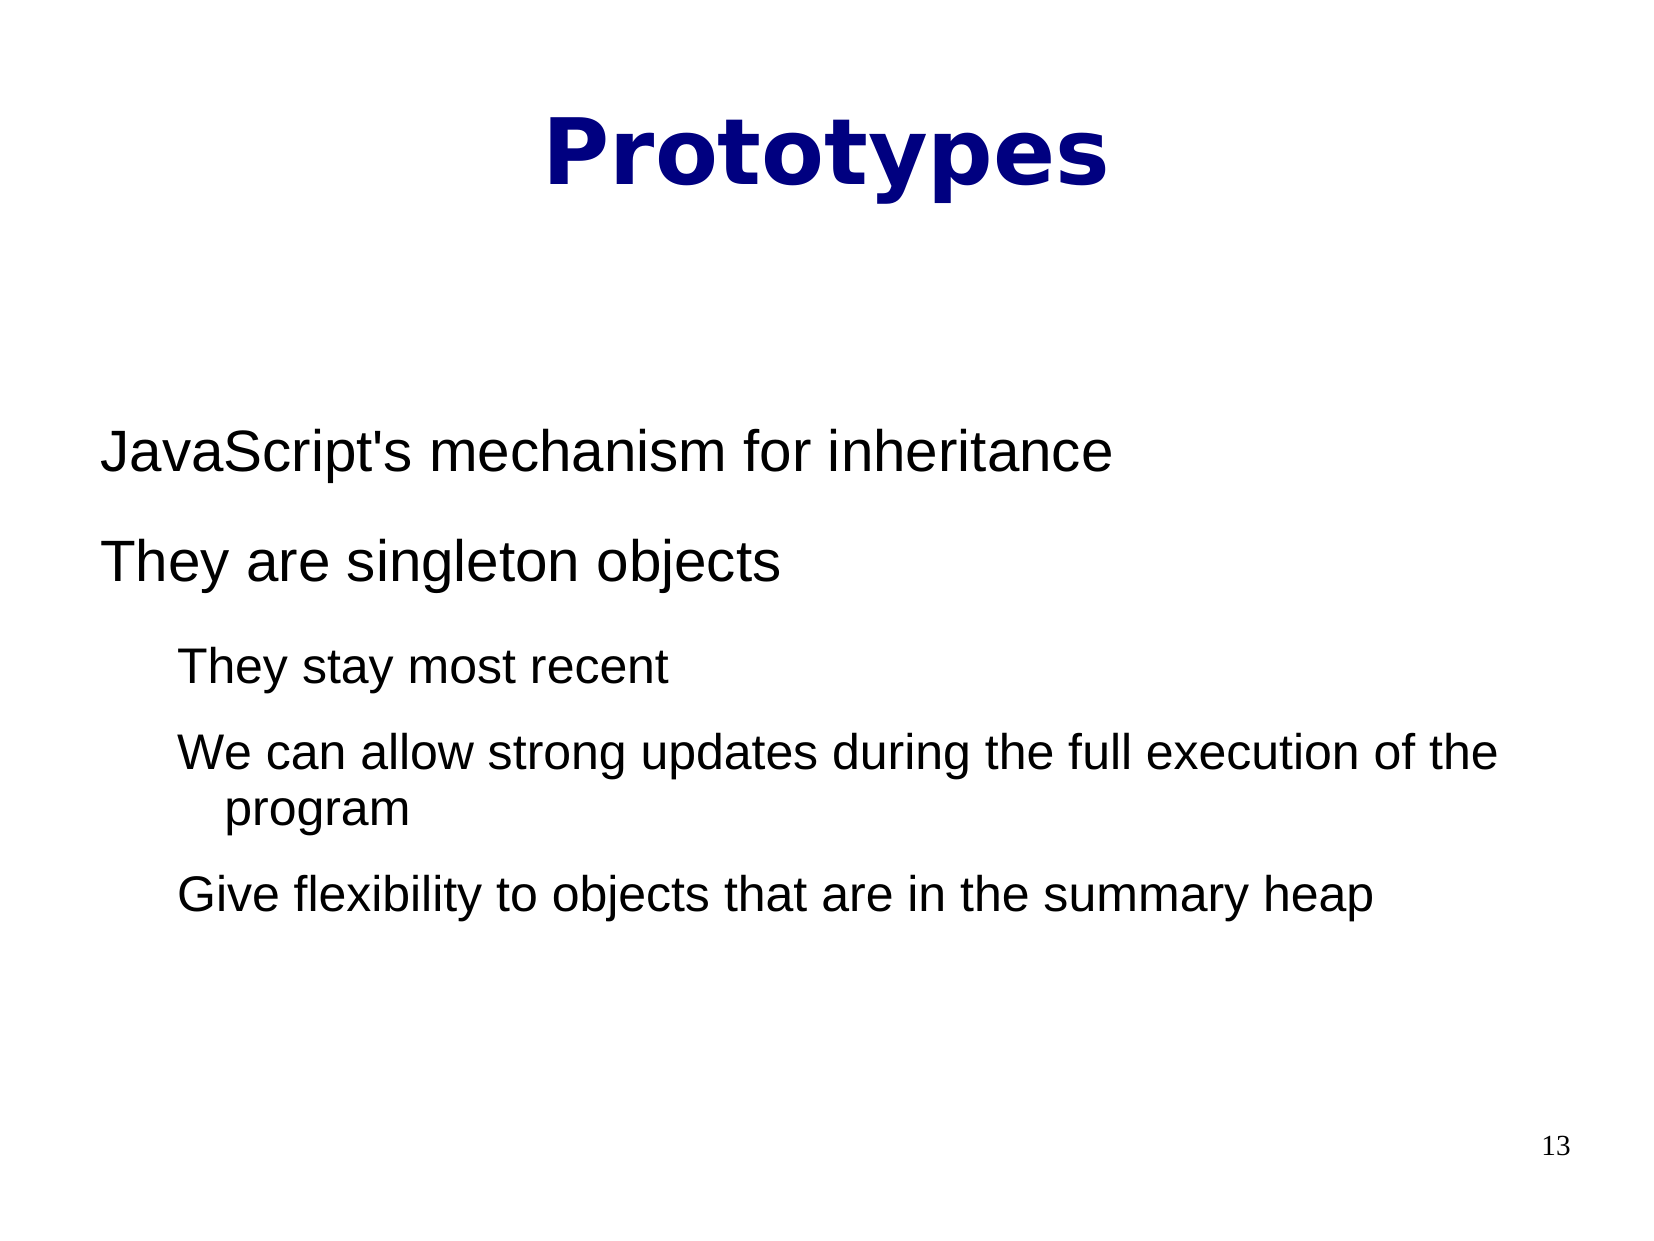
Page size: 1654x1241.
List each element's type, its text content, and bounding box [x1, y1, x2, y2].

list JavaScript's mechanism for inheritance They are singleton objects They stay most recent We can allow strong updates during the full execution of the program Give flexibility to objects that are in the summary heap [82, 260, 1571, 1080]
title Prototypes [82, 49, 1571, 257]
